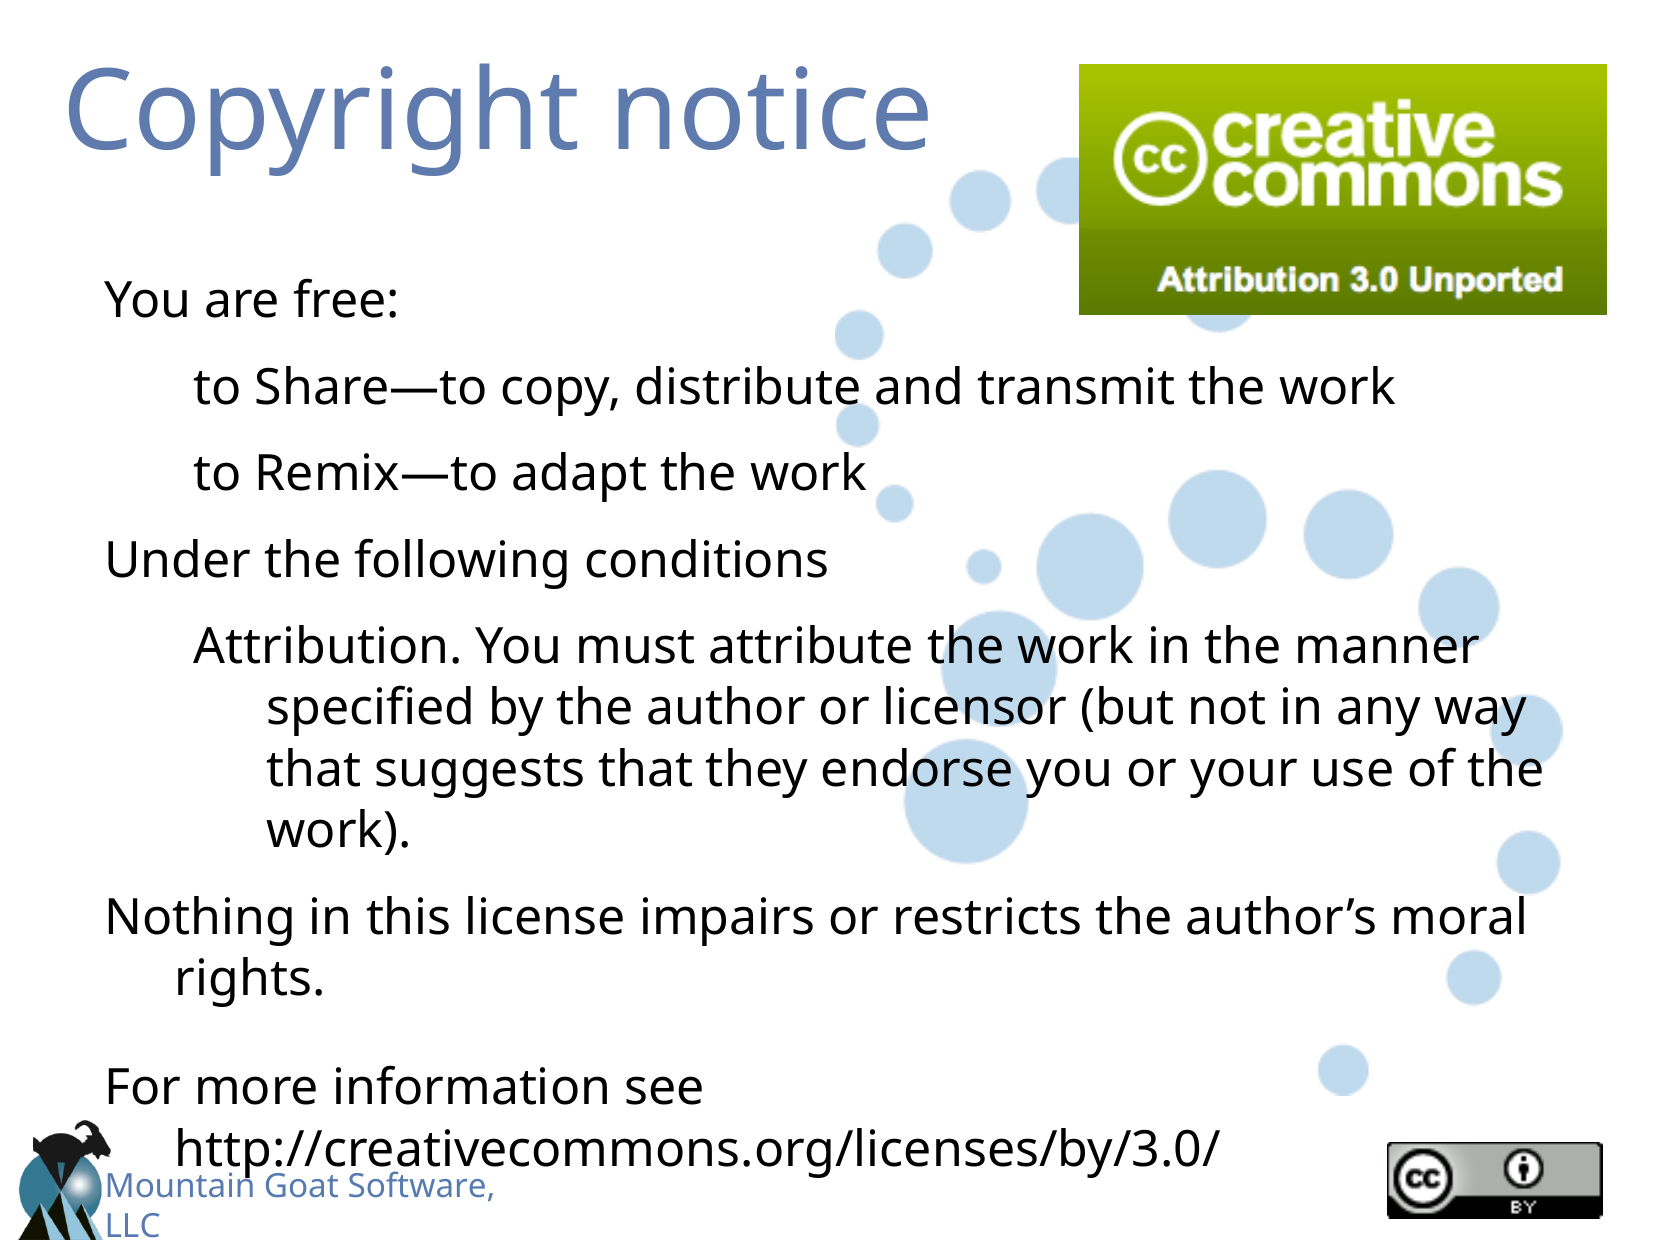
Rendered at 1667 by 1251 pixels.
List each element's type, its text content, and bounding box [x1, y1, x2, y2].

picture [18, 1120, 111, 1240]
list You are free: to Share―to copy, distribute and transmit the work to Remix―to adapt the work Under the following conditions Attribution. You must attribute the work in the manner specified by the author or licensor (but not in any way that suggests that they endorse you or your use of the work). Nothing in this license impairs or restricts the author’s moral rights. For more information see http://creativecommons.org/licenses/by/3.0/ [56, 262, 1609, 1183]
picture [1387, 1183, 1603, 1219]
picture [835, 64, 1607, 315]
title Copyright notice [56, 18, 1609, 194]
